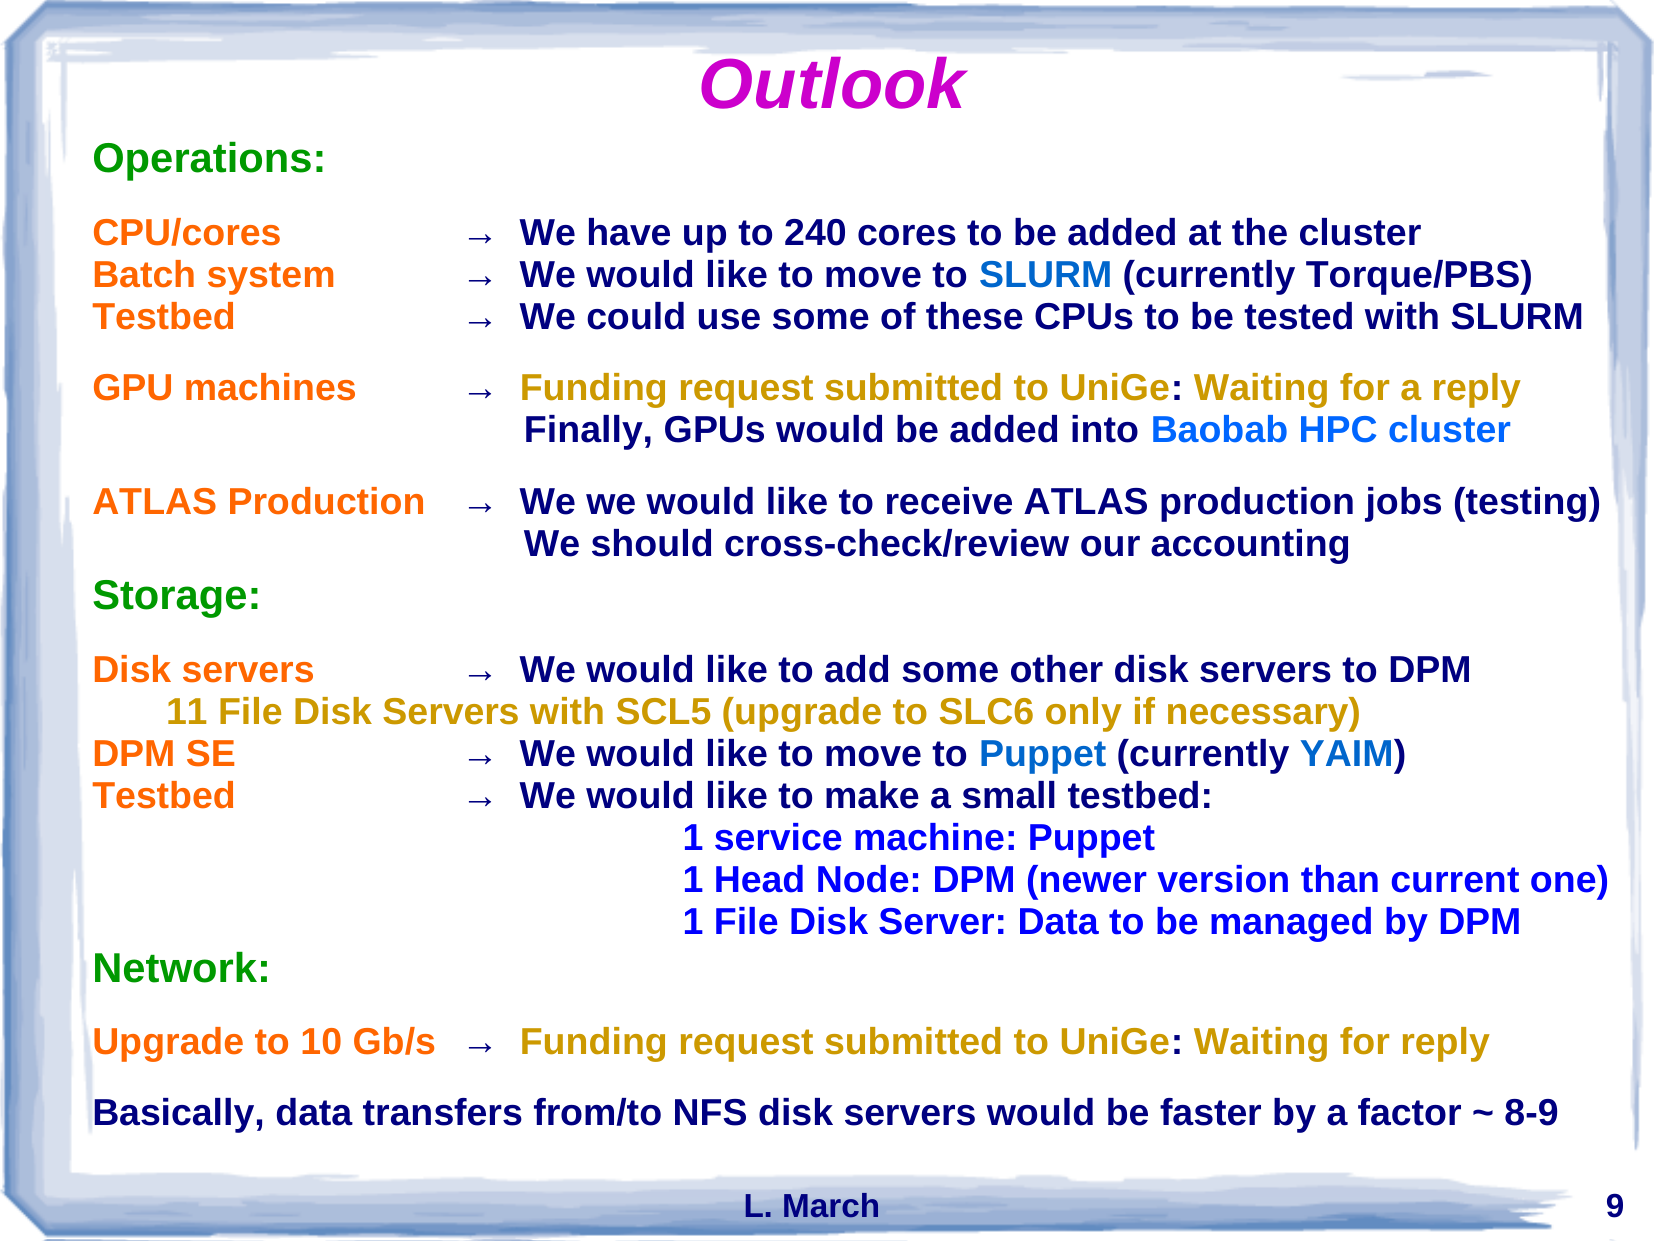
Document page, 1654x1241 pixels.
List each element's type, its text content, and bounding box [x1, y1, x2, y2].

title Outlook [60, 4, 1606, 135]
list Storage: Disk servers → We would like to add some other disk servers to DPM 11 File Disk Servers with SCL5 (upgrade to SLC6 only if necessary) DPM SE → We would like to move to Puppet (currently YAIM) Testbed → We would like to make a small testbed: 1 service machine: Puppet 1 Head Node: DPM (newer version than current one) 1 File Disk Server: Data to be managed by DPM [39, 572, 1614, 943]
list L. March [690, 1187, 899, 1226]
list Operations: CPU/cores → We have up to 240 cores to be added at the cluster Batch system → We would like to move to SLURM (currently Torque/PBS) Testbed → We could use some of these CPUs to be tested with SLURM GPU machines → Funding request submitted to UniGe: Waiting for a reply Finally, GPUs would be added into Baobab HPC cluster ATLAS Production → We we would like to receive ATLAS production jobs (testing) We should cross-check/review our accounting [39, 135, 1614, 565]
picture [0, 0, 1654, 1241]
list 9 [1552, 1187, 1628, 1226]
list Network: Upgrade to 10 Gb/s → Funding request submitted to UniGe: Waiting for reply Basically, data transfers from/to NFS disk servers would be faster by a factor ~ 8-9 [39, 944, 1591, 1176]
